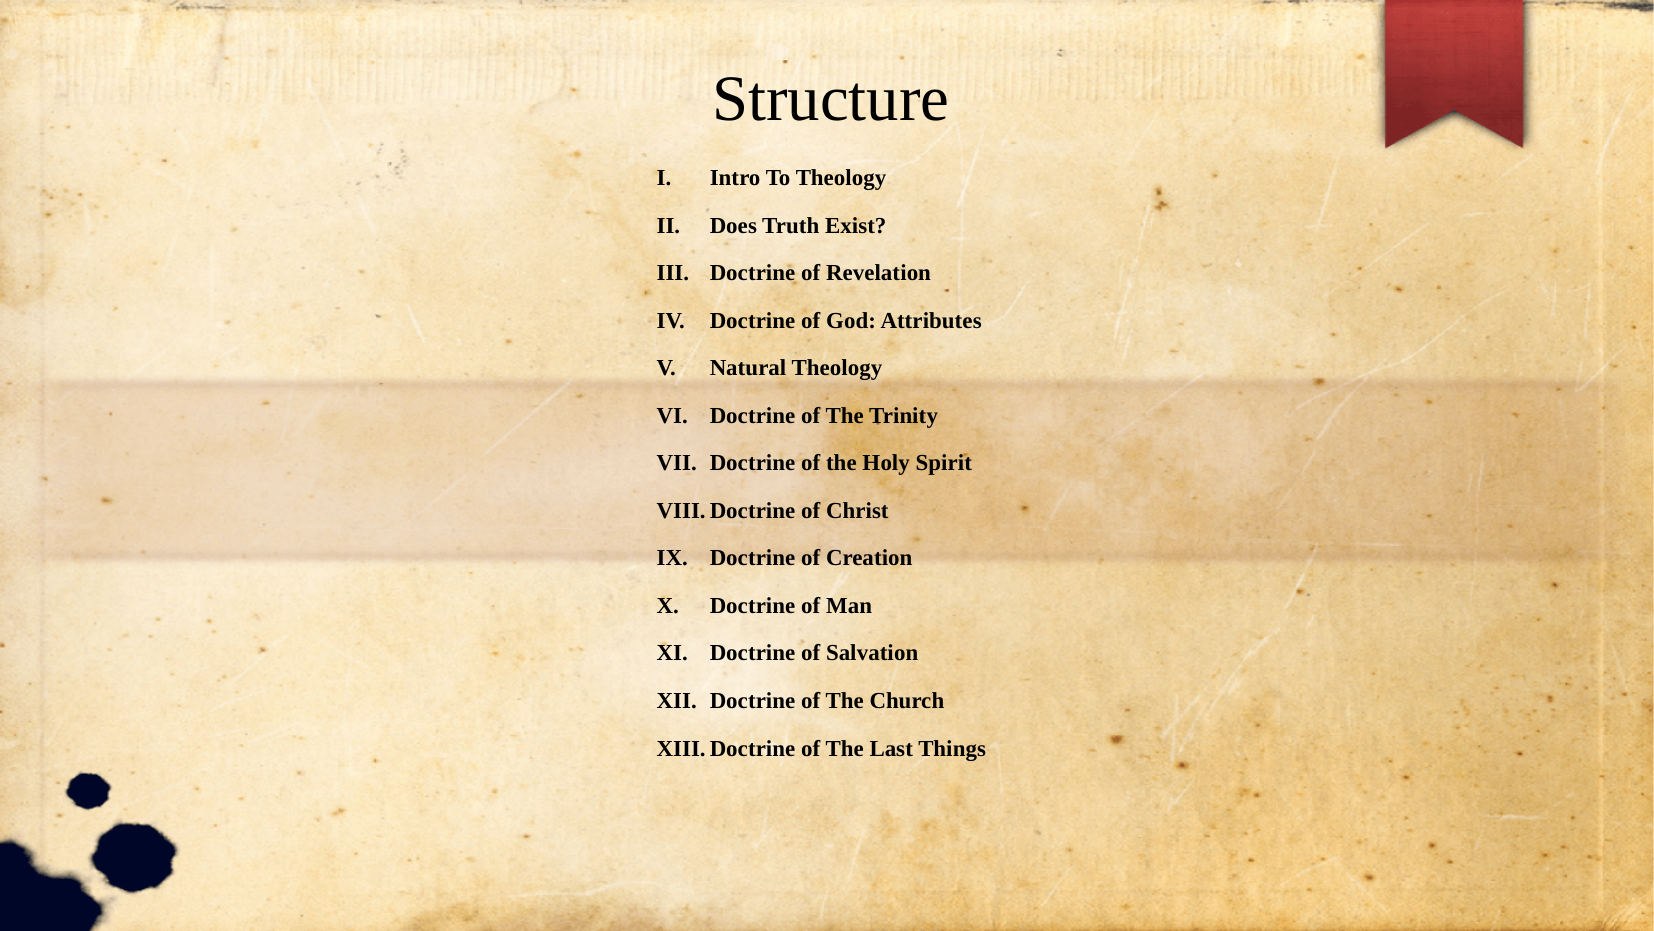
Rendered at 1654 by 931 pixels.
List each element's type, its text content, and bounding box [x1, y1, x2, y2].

title Structure [86, 20, 1576, 177]
list Intro To Theology Does Truth Exist? Doctrine of Revelation Doctrine of God: Attributes Natural Theology Doctrine of The Trinity Doctrine of the Holy Spirit Doctrine of Christ Doctrine of Creation Doctrine of Man Doctrine of Salvation Doctrine of The Church Doctrine of The Last Things [600, 165, 1133, 908]
picture [0, 0, 1654, 931]
